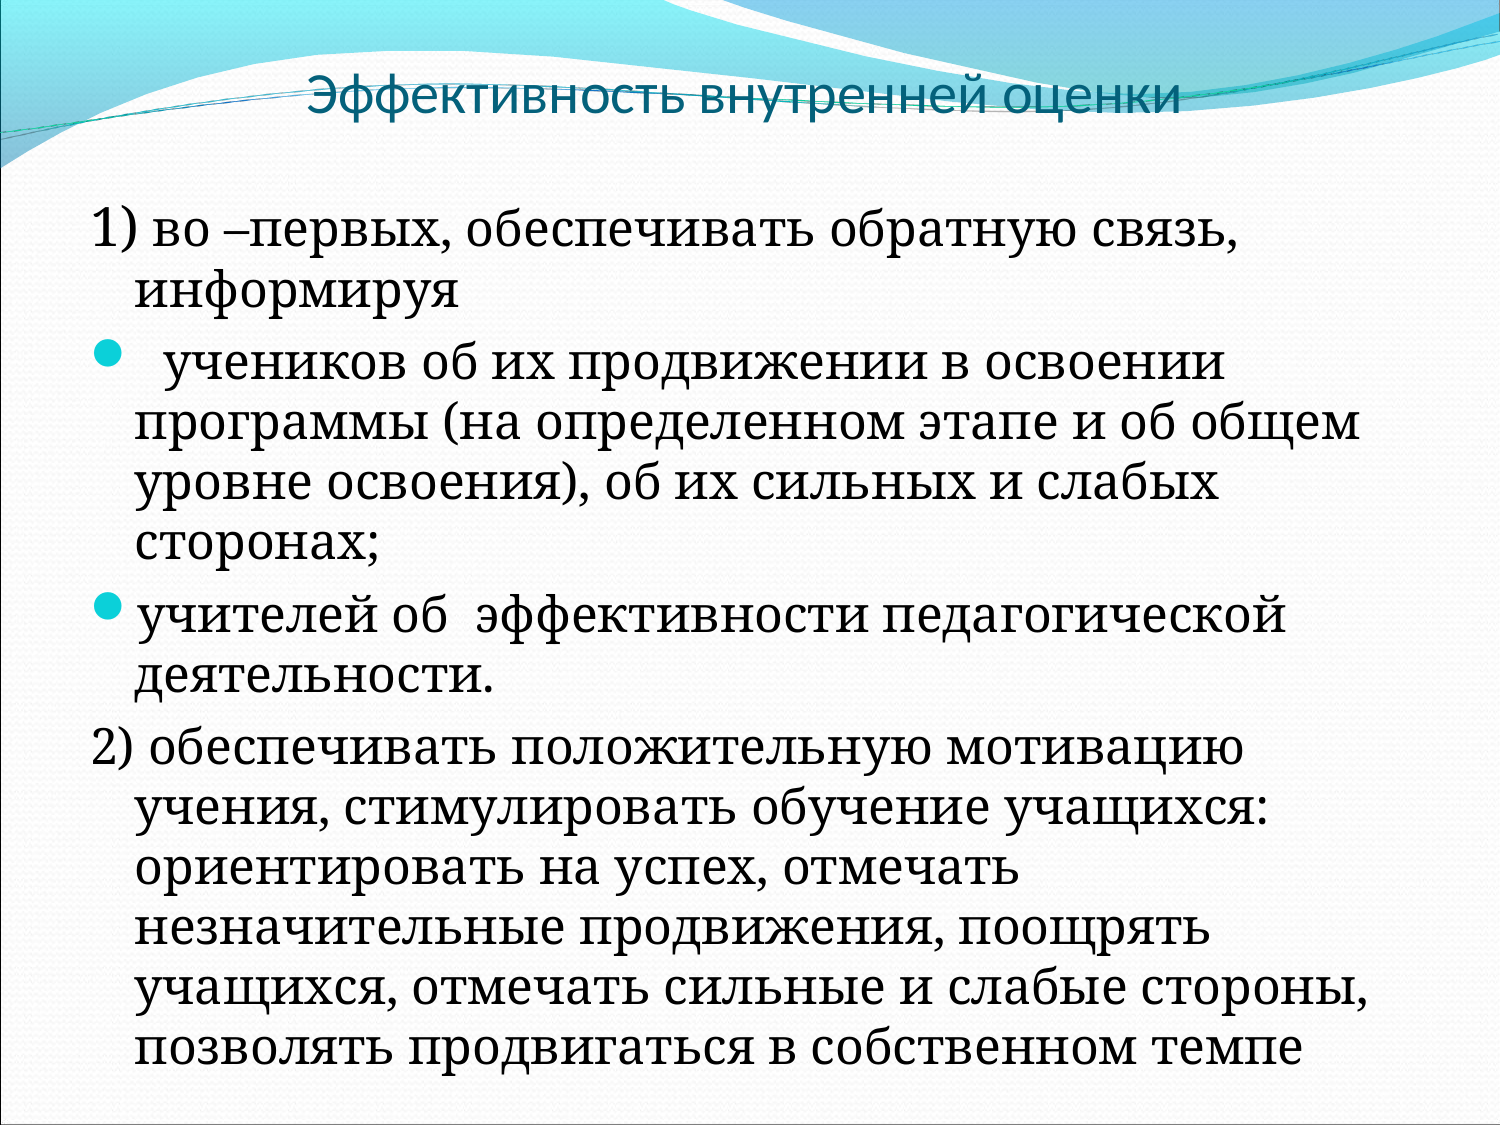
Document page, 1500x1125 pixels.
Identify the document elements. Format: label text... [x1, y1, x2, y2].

title Эффективность внутренней оценки [76, 42, 1427, 126]
picture [0, 0, 1500, 1125]
list 1) во –первых, обеспечивать обратную связь, информируя учеников об их продвижении в освоении программы (на определенном этапе и об общем уровне освоения), об их сильных и слабых сторонах; учителей об эффективности педагогической деятельности. 2) обеспечивать положительную мотивацию учения, стимулировать обучение учащихся: ориентировать на успех, отмечать незначительные продвижения, поощрять учащихся, отмечать сильные и слабые стороны, позволять продвигаться в собственном темпе [75, 184, 1426, 1071]
